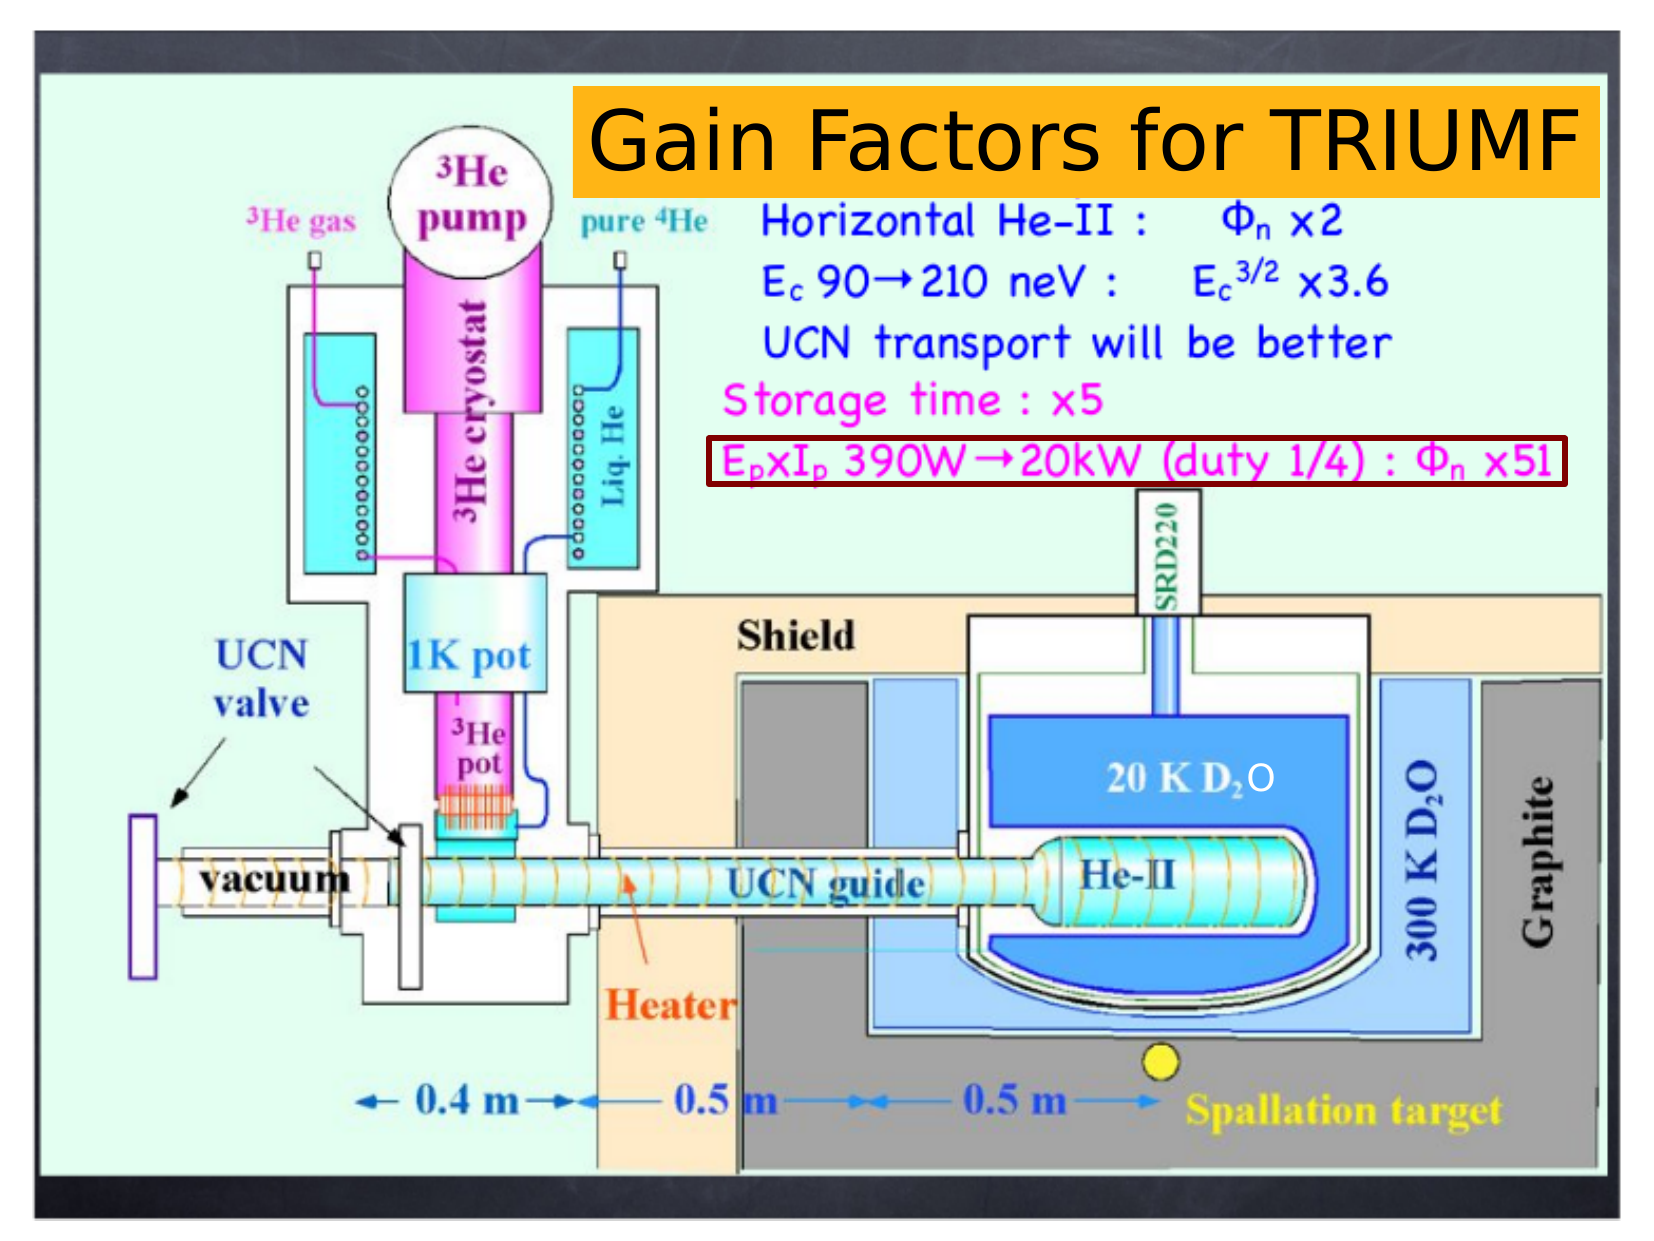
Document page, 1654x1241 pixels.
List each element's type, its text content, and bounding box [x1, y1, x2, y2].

picture [29, 29, 1625, 1221]
text_box O [1231, 749, 1291, 808]
text_box Gain Factors for TRIUMF [572, 86, 1600, 198]
